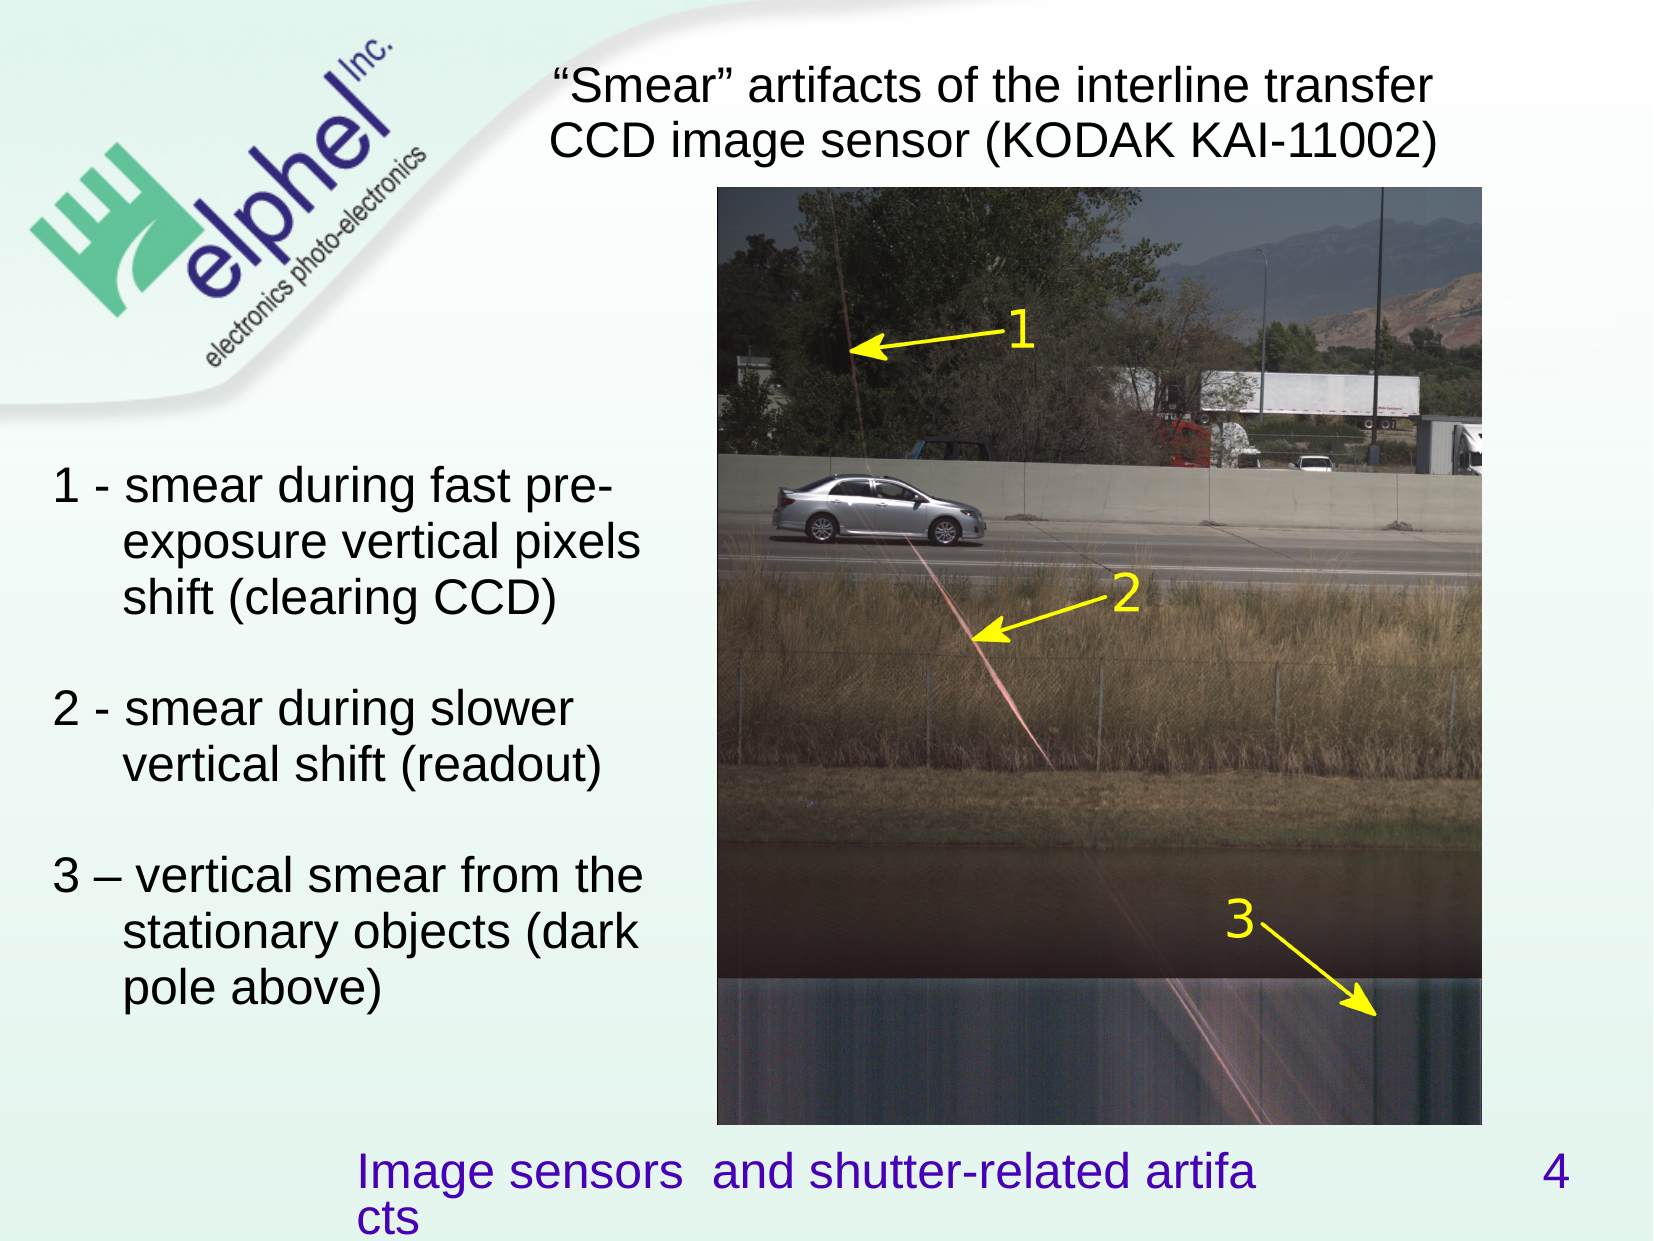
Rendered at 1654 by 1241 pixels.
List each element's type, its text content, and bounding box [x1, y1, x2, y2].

text_box 1 - smear during fast pre- exposure vertical pixels shift (clearing CCD) 2 - smear during slower vertical shift (readout) 3 – vertical smear from the stationary objects (dark pole above) [37, 450, 713, 1023]
title “Smear” artifacts of the interline transfer CCD image sensor (KODAK KAI-11002) [412, 18, 1576, 207]
picture [0, 0, 1654, 1241]
